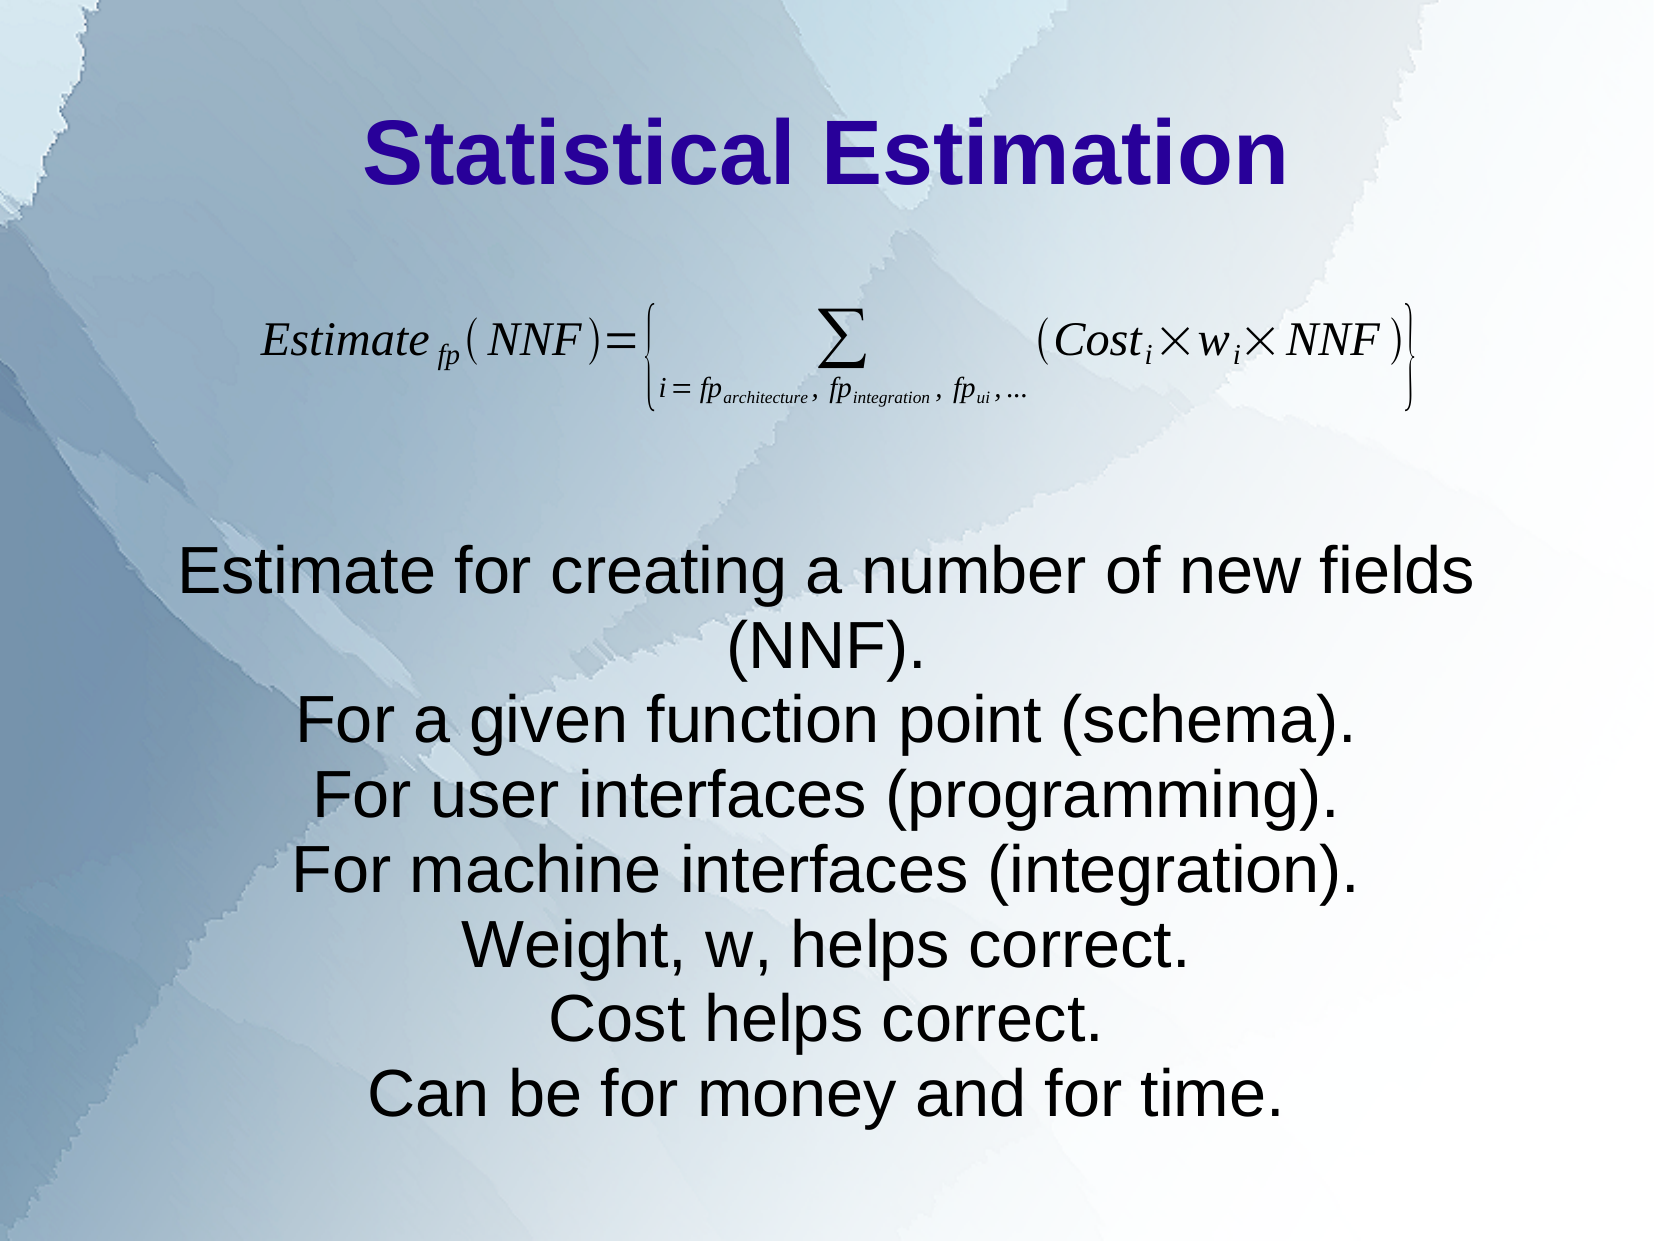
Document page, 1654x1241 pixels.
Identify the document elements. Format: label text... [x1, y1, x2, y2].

picture [0, 0, 1654, 1241]
subtitle Estimate for creating a number of new fields (NNF). For a given function point (schema). For user interfaces (programming). For machine interfaces (integration). Weight, w, helps correct. Cost helps correct. Can be for money and for time. [82, 533, 1571, 1131]
title Statistical Estimation [82, 56, 1571, 250]
chart [246, 300, 1434, 413]
